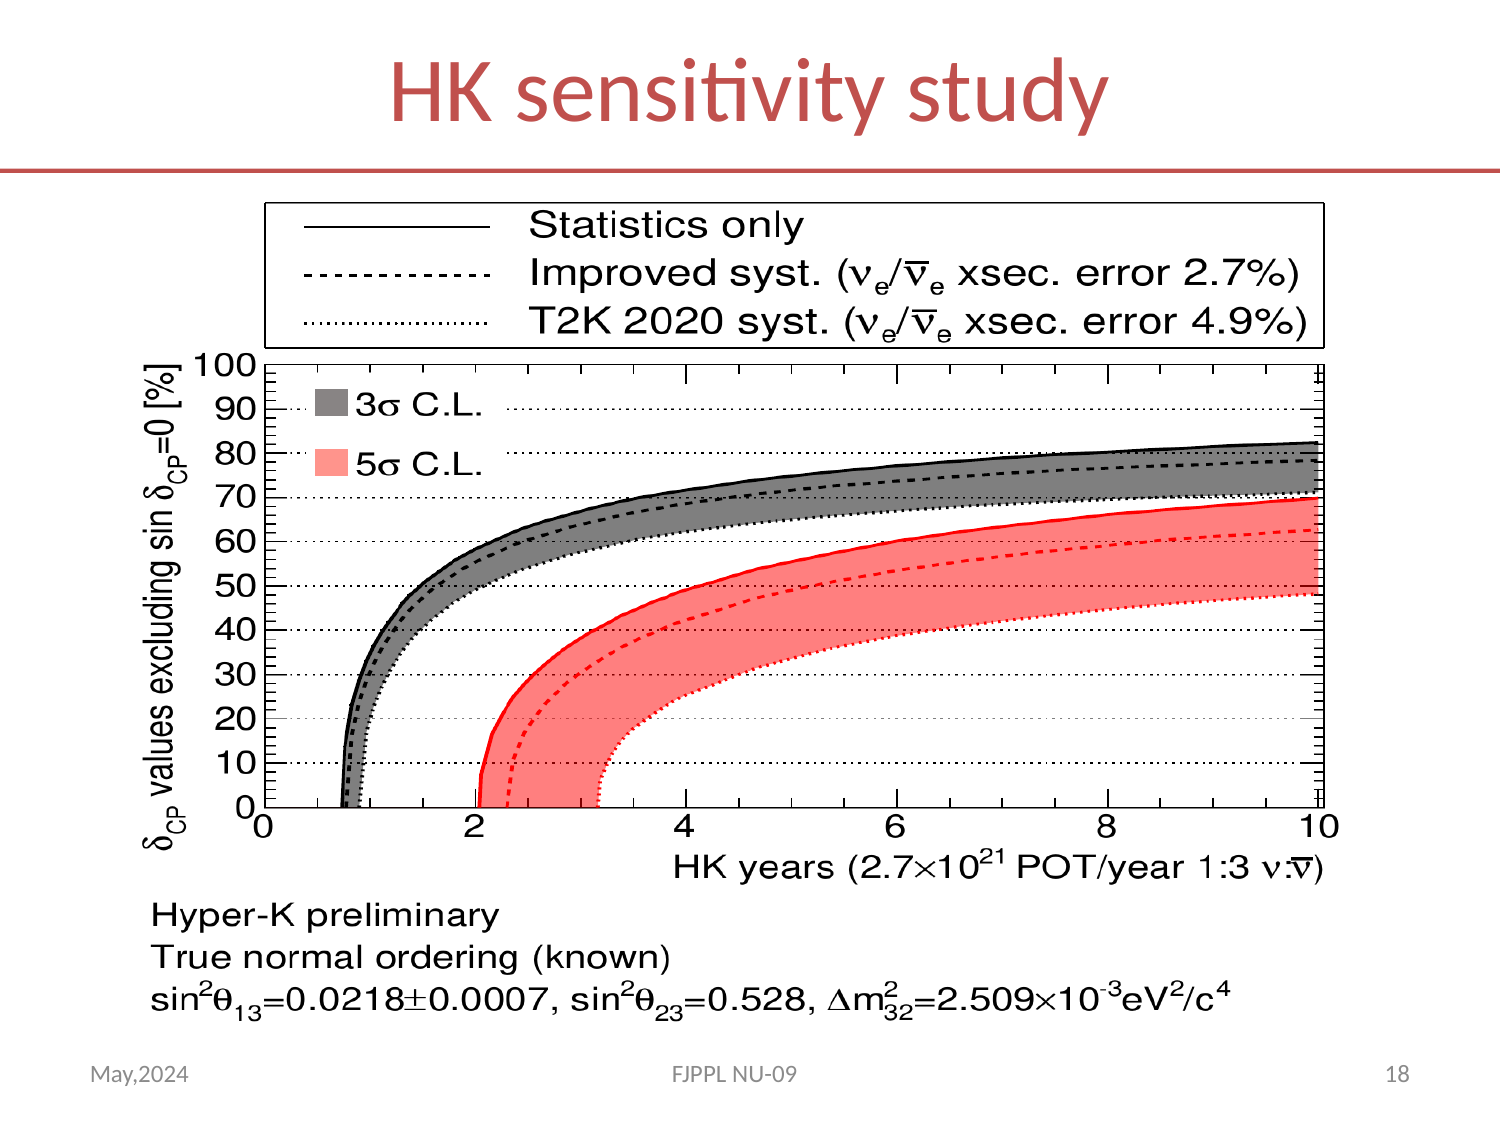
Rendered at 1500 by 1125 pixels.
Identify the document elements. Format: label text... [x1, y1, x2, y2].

text_box May,2024 [74, 1042, 425, 1103]
text_box HK sensitivity study [75, 29, 1425, 141]
picture [129, 188, 1371, 1033]
text_box <number> [1074, 1042, 1425, 1103]
text_box FJPPL NU-09 [464, 1042, 1005, 1103]
